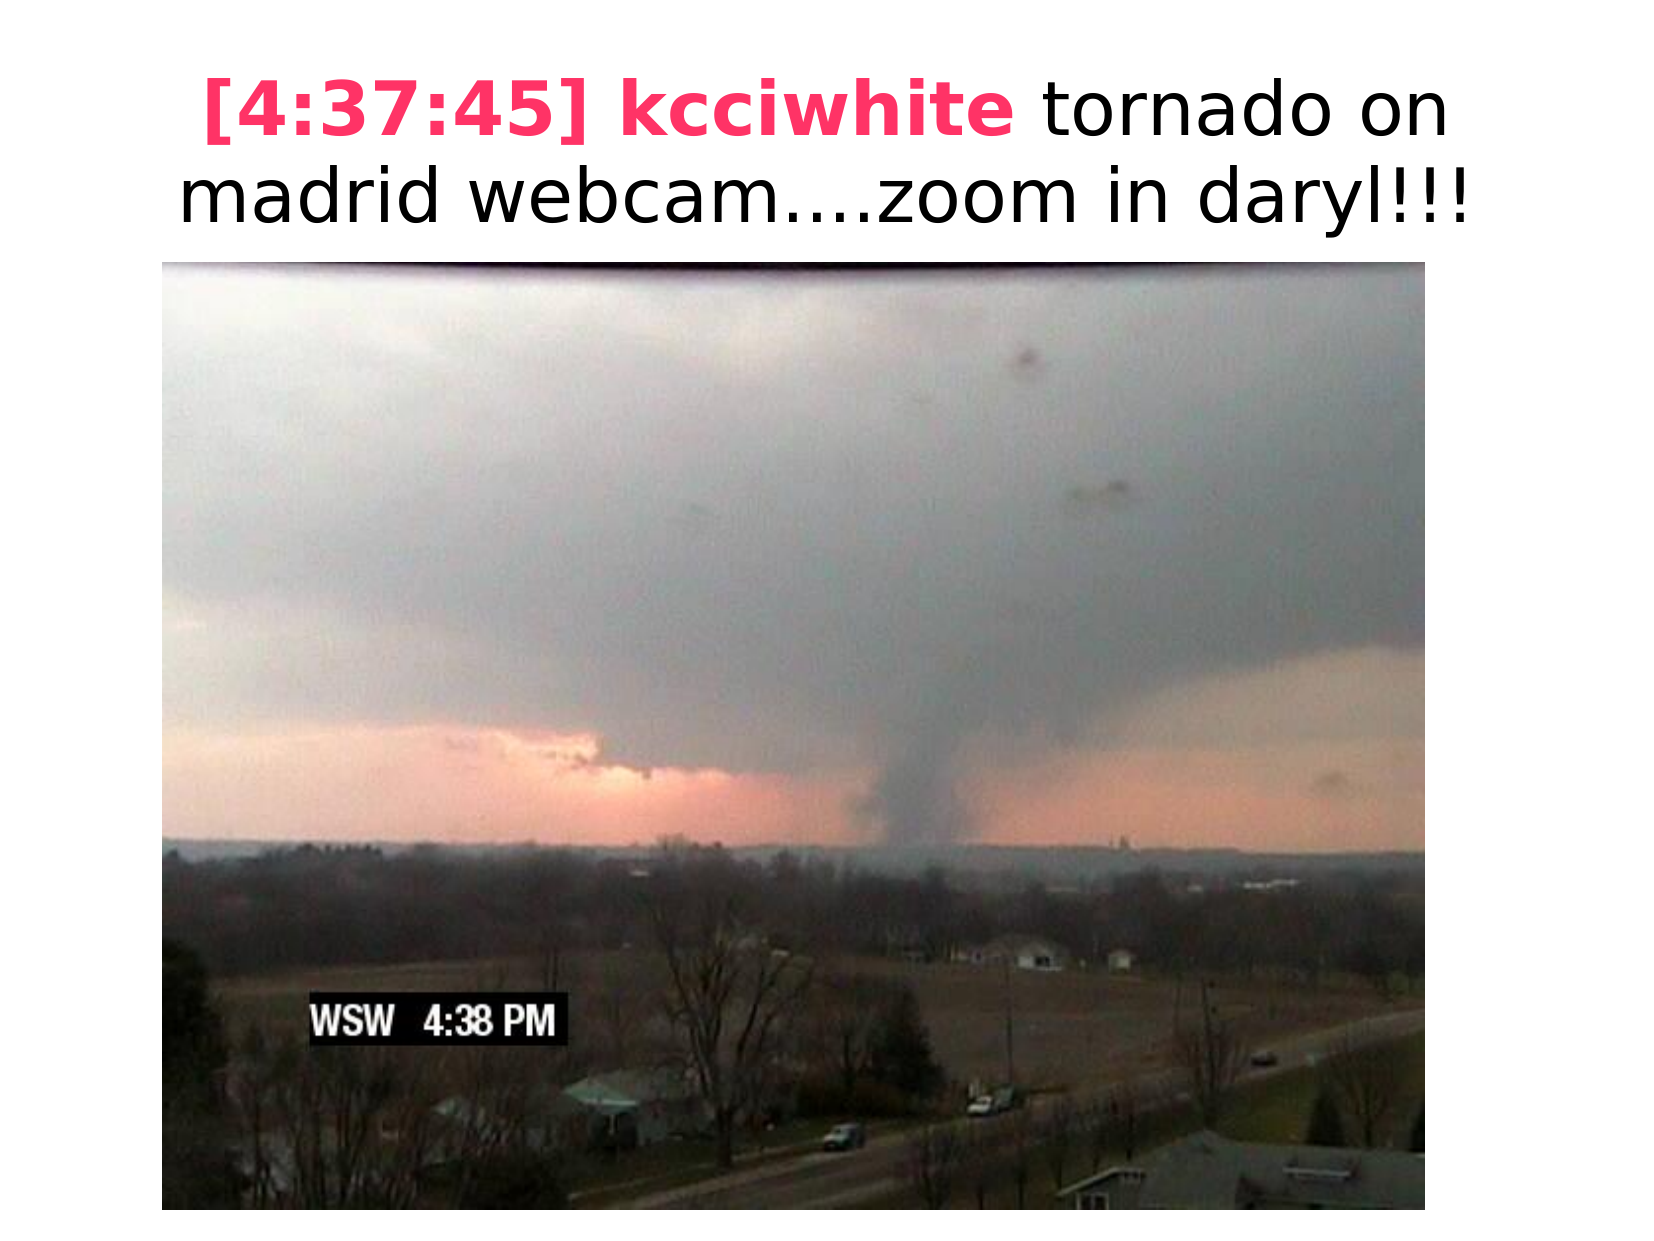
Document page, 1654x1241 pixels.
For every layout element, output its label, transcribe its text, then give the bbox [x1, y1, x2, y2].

title [4:37:45] kcciwhite tornado on madrid webcam....zoom in daryl!!! [82, 49, 1571, 257]
picture [162, 262, 1426, 1210]
